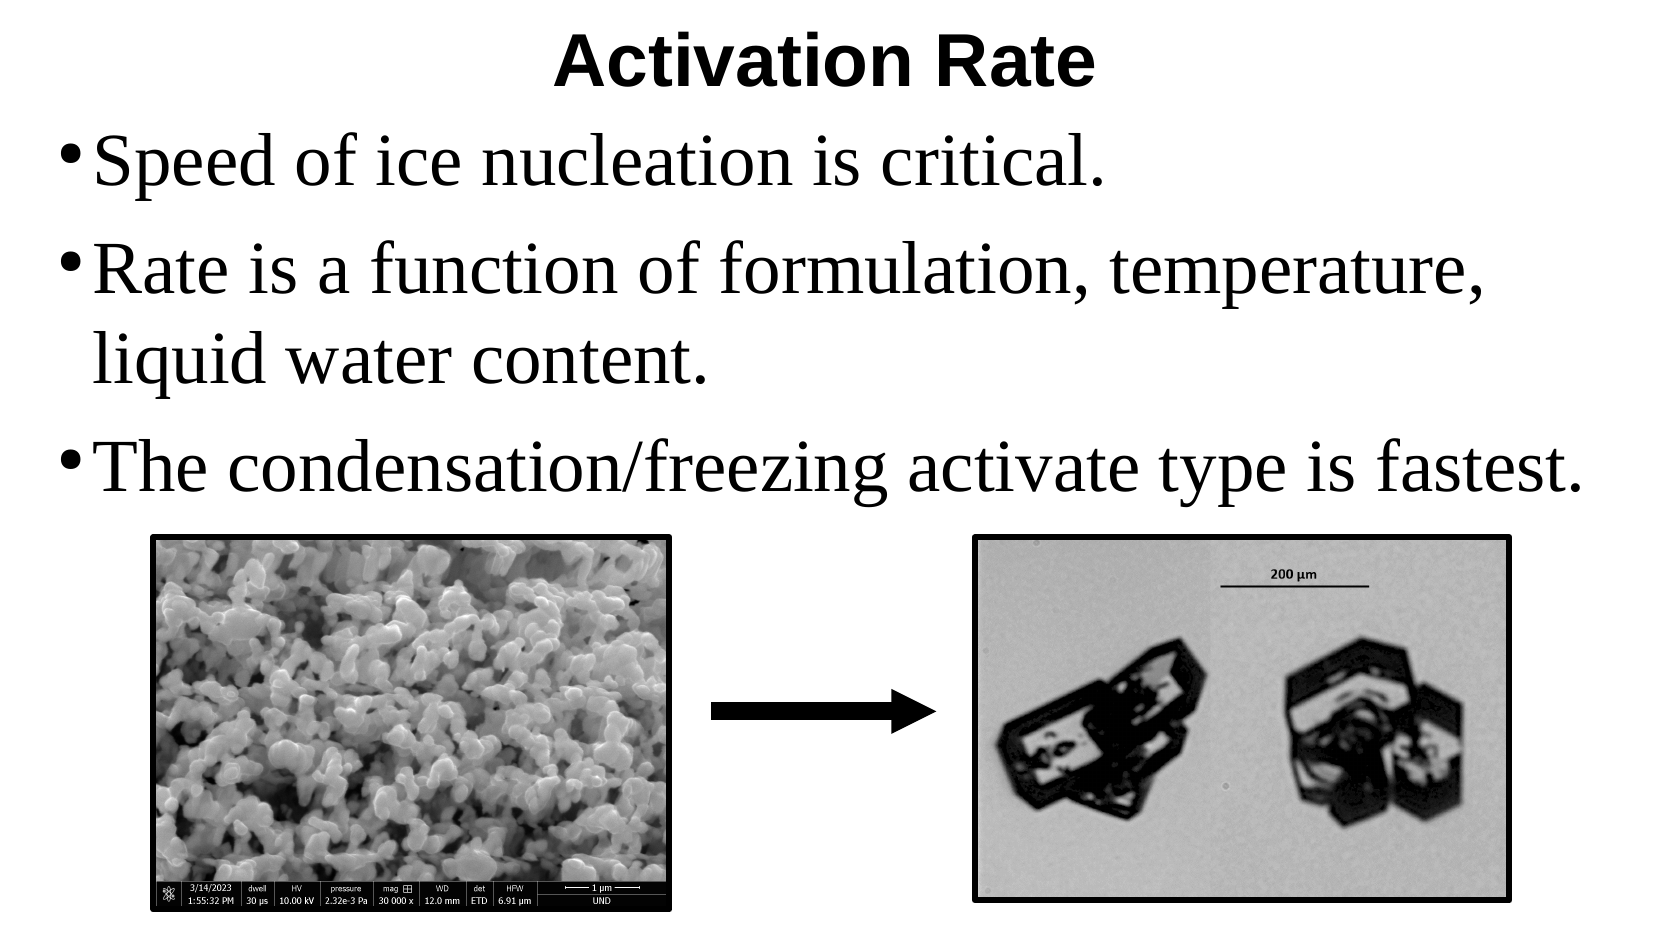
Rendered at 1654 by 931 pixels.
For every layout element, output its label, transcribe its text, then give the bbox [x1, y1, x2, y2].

text_box Speed of ice nucleation is critical. Rate is a function of formulation, temperature, liquid water content. The condensation/freezing activate type is fastest. [39, 102, 1605, 514]
picture [156, 540, 667, 907]
picture [977, 540, 1507, 898]
title Activation Rate [0, 5, 1654, 107]
